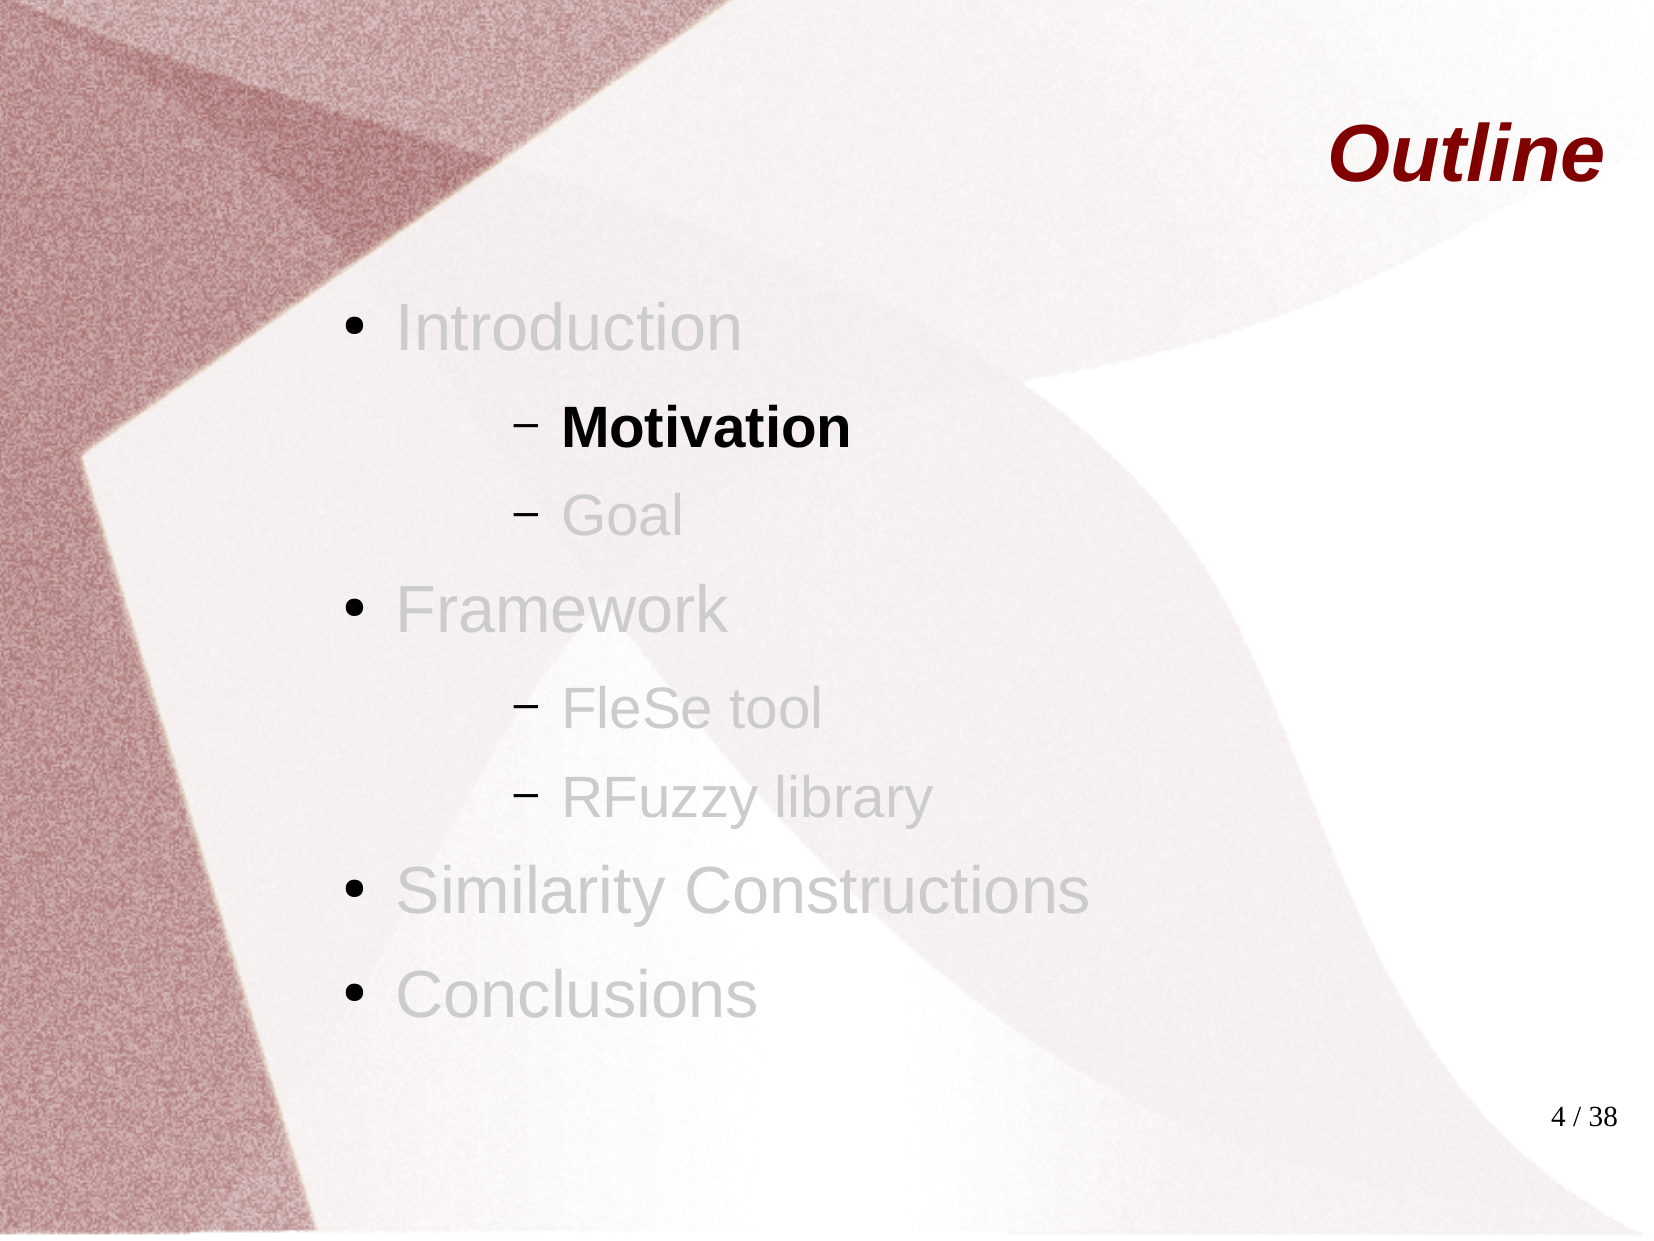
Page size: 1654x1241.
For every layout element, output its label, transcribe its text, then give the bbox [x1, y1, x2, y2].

list Introduction Motivation Goal Framework FleSe tool RFuzzy library Similarity Constructions Conclusions [324, 290, 1601, 1033]
picture [0, 0, 1654, 1241]
title Outline [596, 49, 1607, 257]
